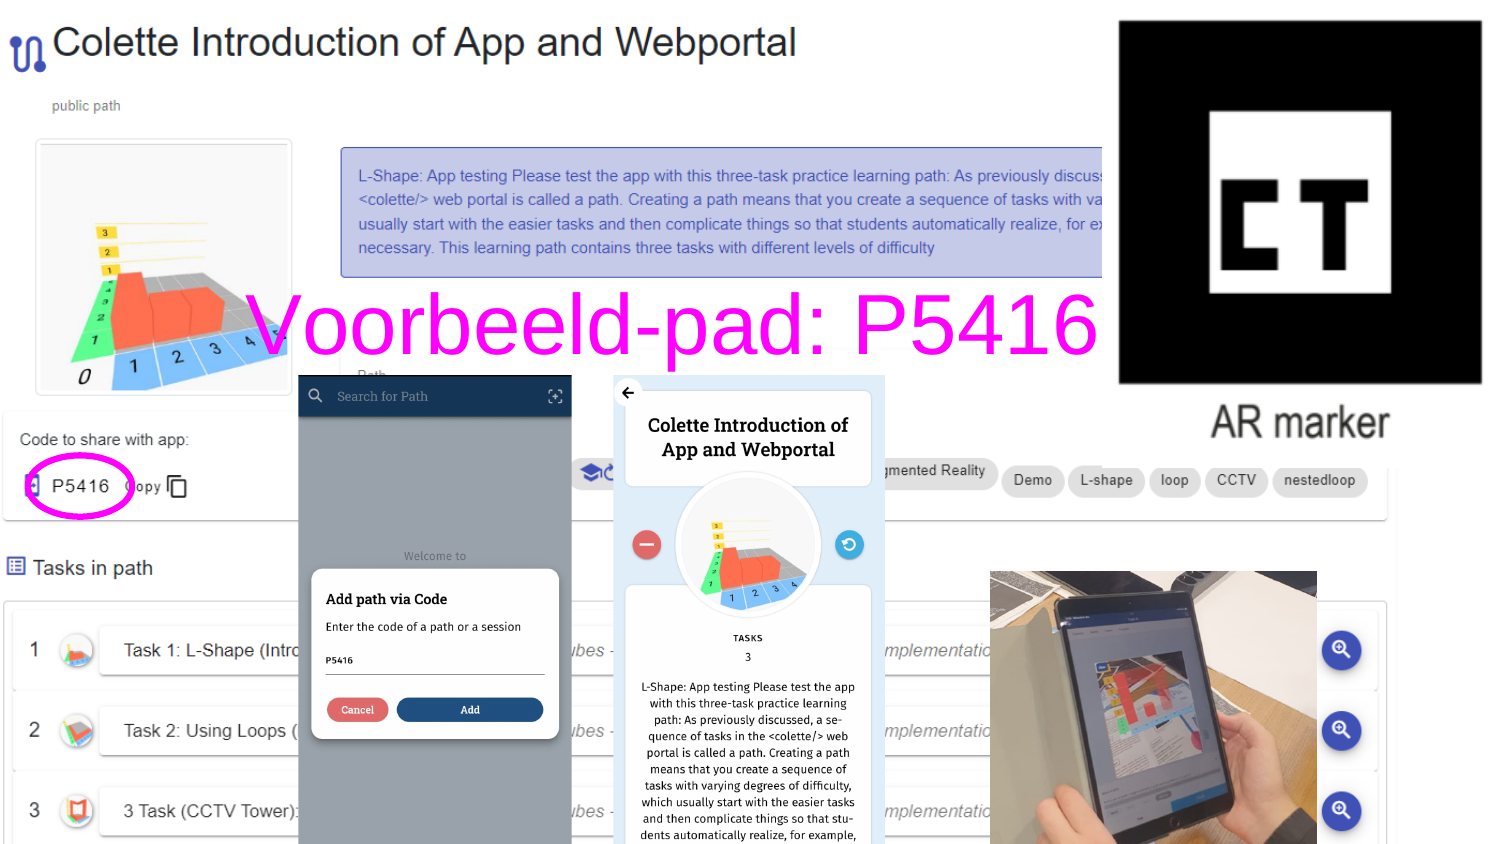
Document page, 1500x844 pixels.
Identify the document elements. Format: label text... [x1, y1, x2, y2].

picture [0, 0, 1500, 844]
title Voorbeeld-pad: P5416 [212, 251, 1102, 390]
